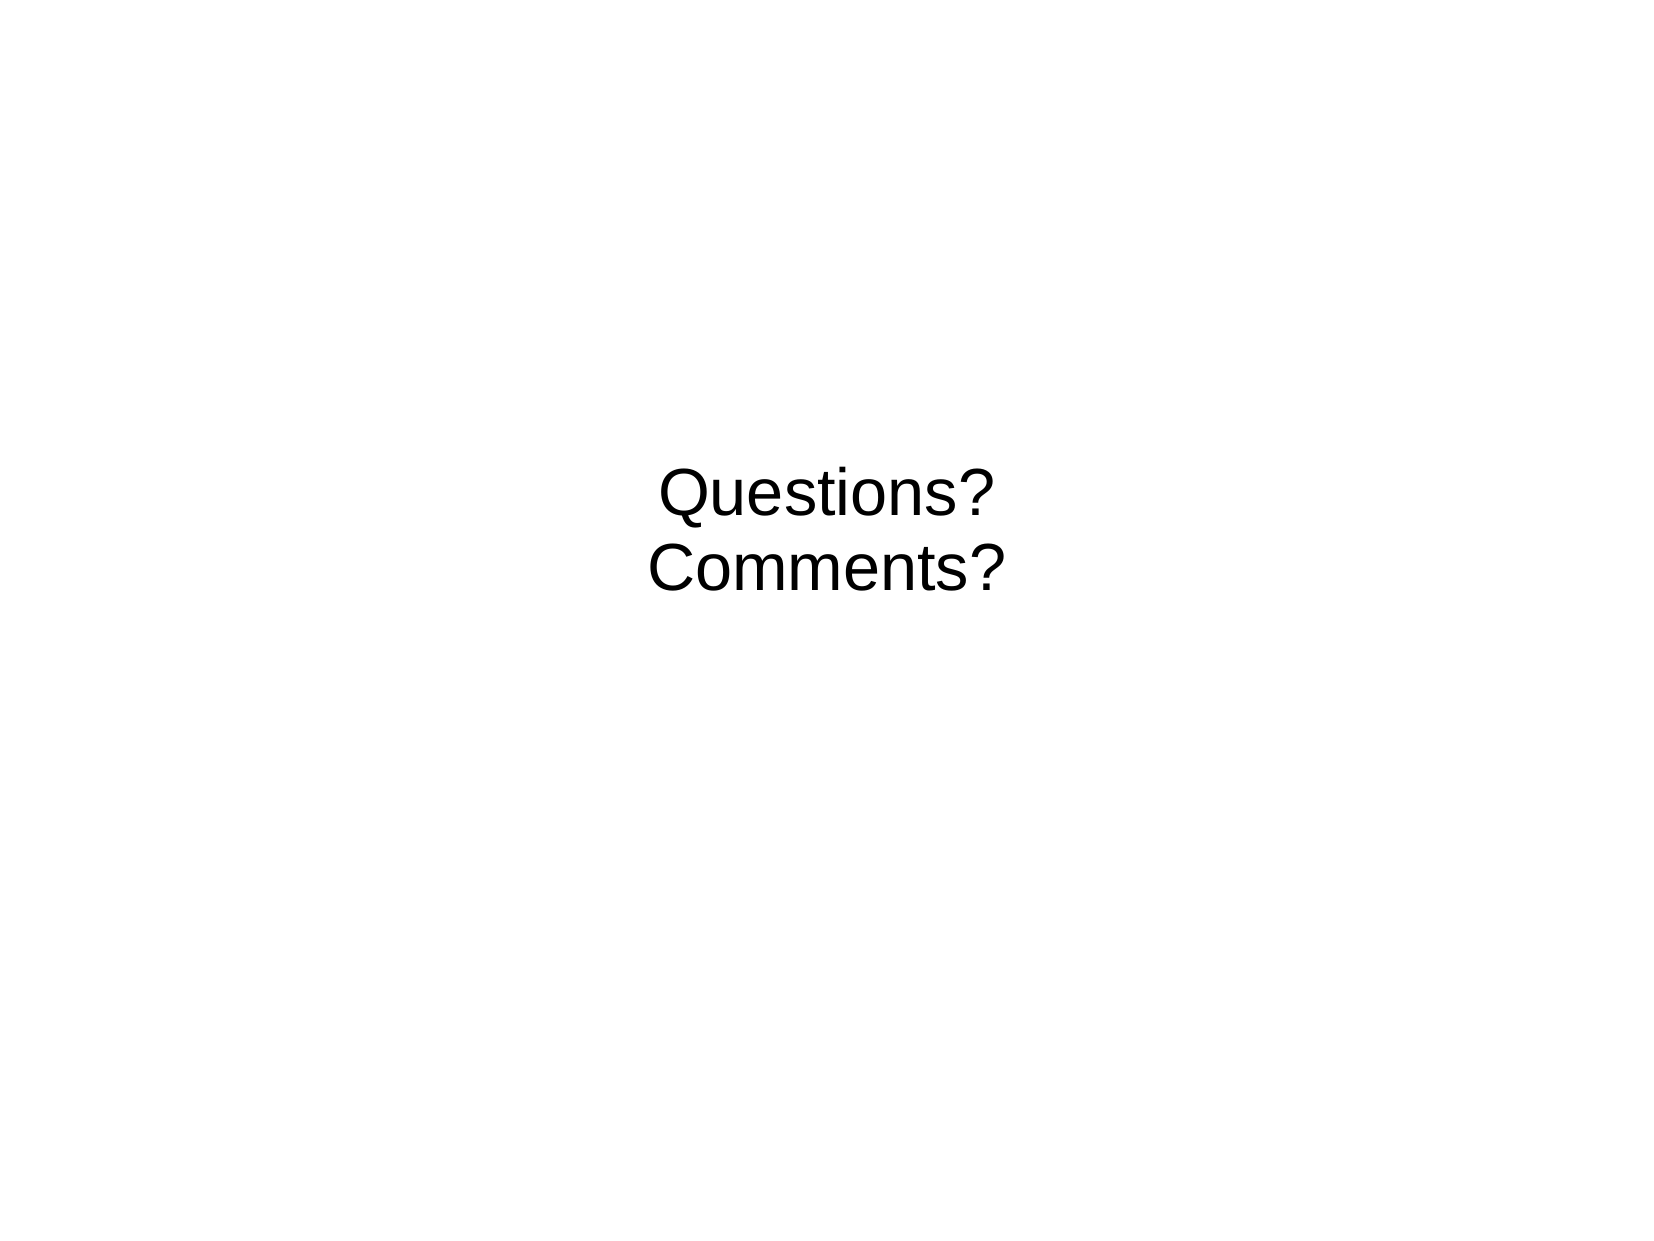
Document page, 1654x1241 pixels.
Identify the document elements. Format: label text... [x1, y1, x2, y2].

subtitle Questions? Comments? [82, 49, 1571, 1010]
